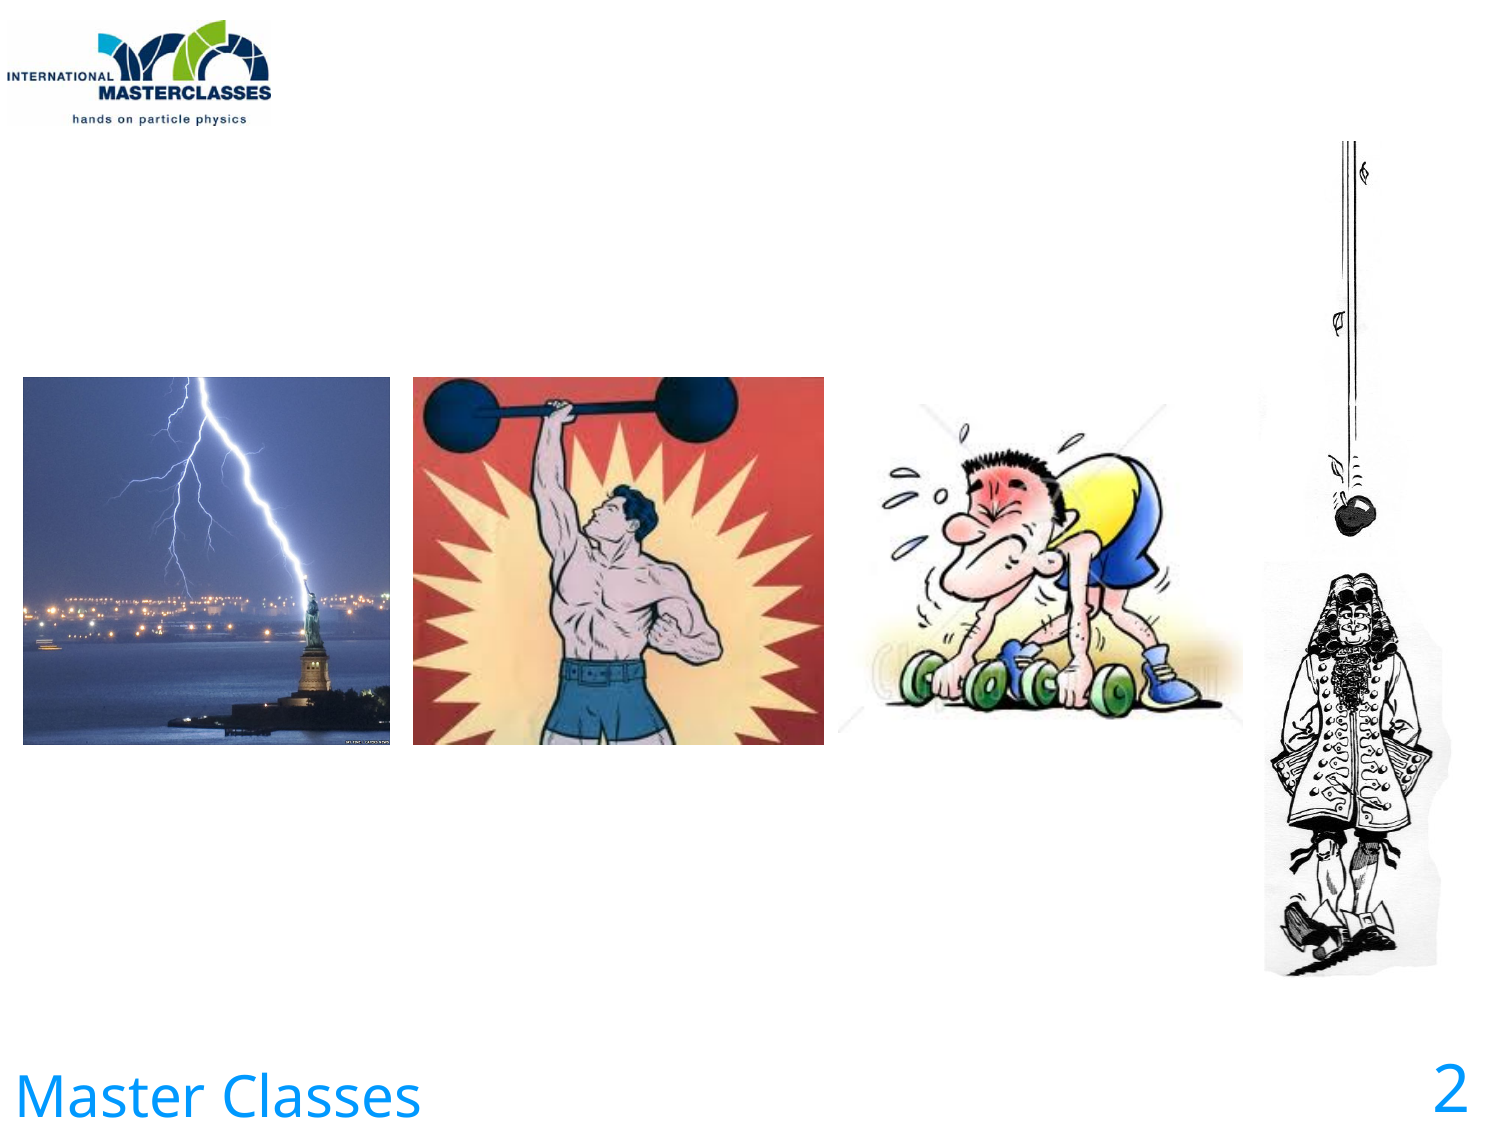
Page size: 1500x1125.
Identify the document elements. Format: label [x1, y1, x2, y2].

picture [2, 10, 280, 130]
picture [838, 141, 1453, 993]
picture [413, 377, 824, 745]
picture [23, 377, 390, 745]
